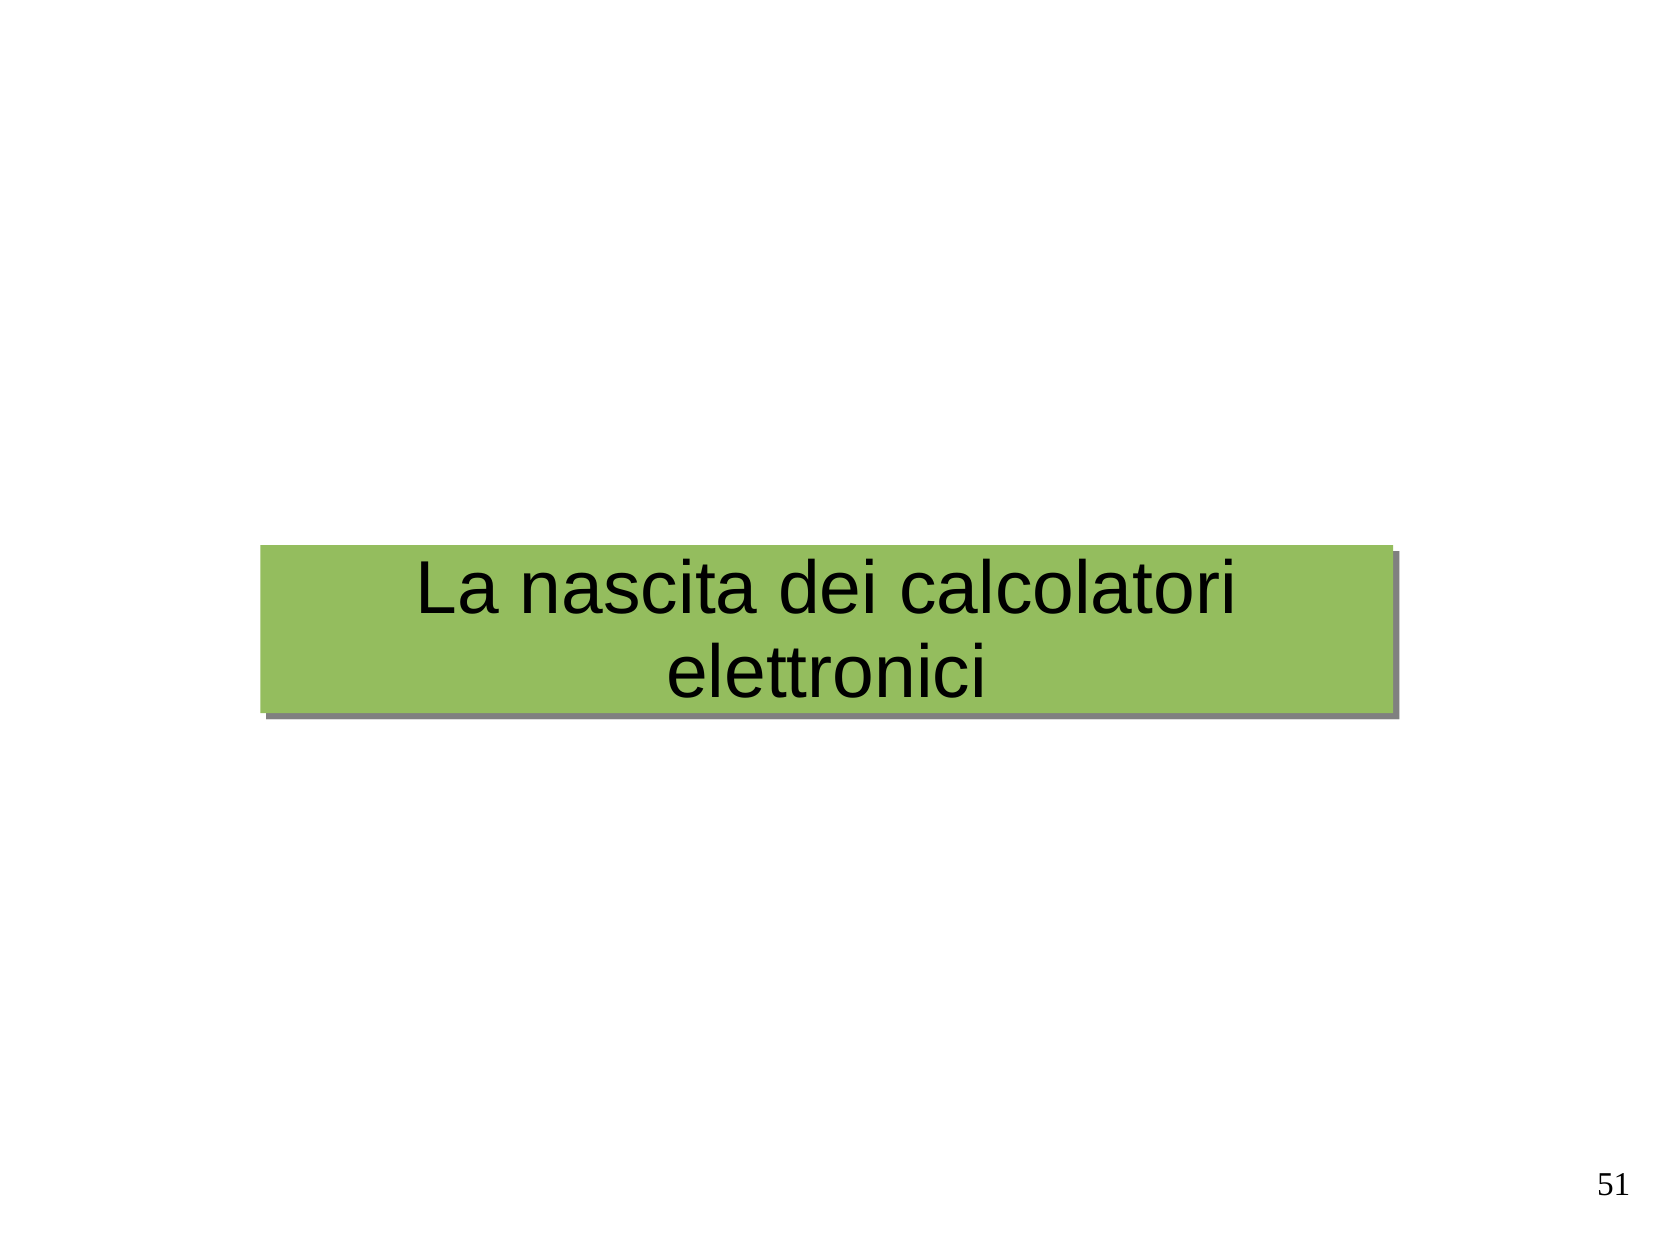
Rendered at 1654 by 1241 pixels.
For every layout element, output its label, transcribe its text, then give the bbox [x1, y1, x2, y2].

text_box La nascita dei calcolatori elettronici [260, 545, 1394, 714]
